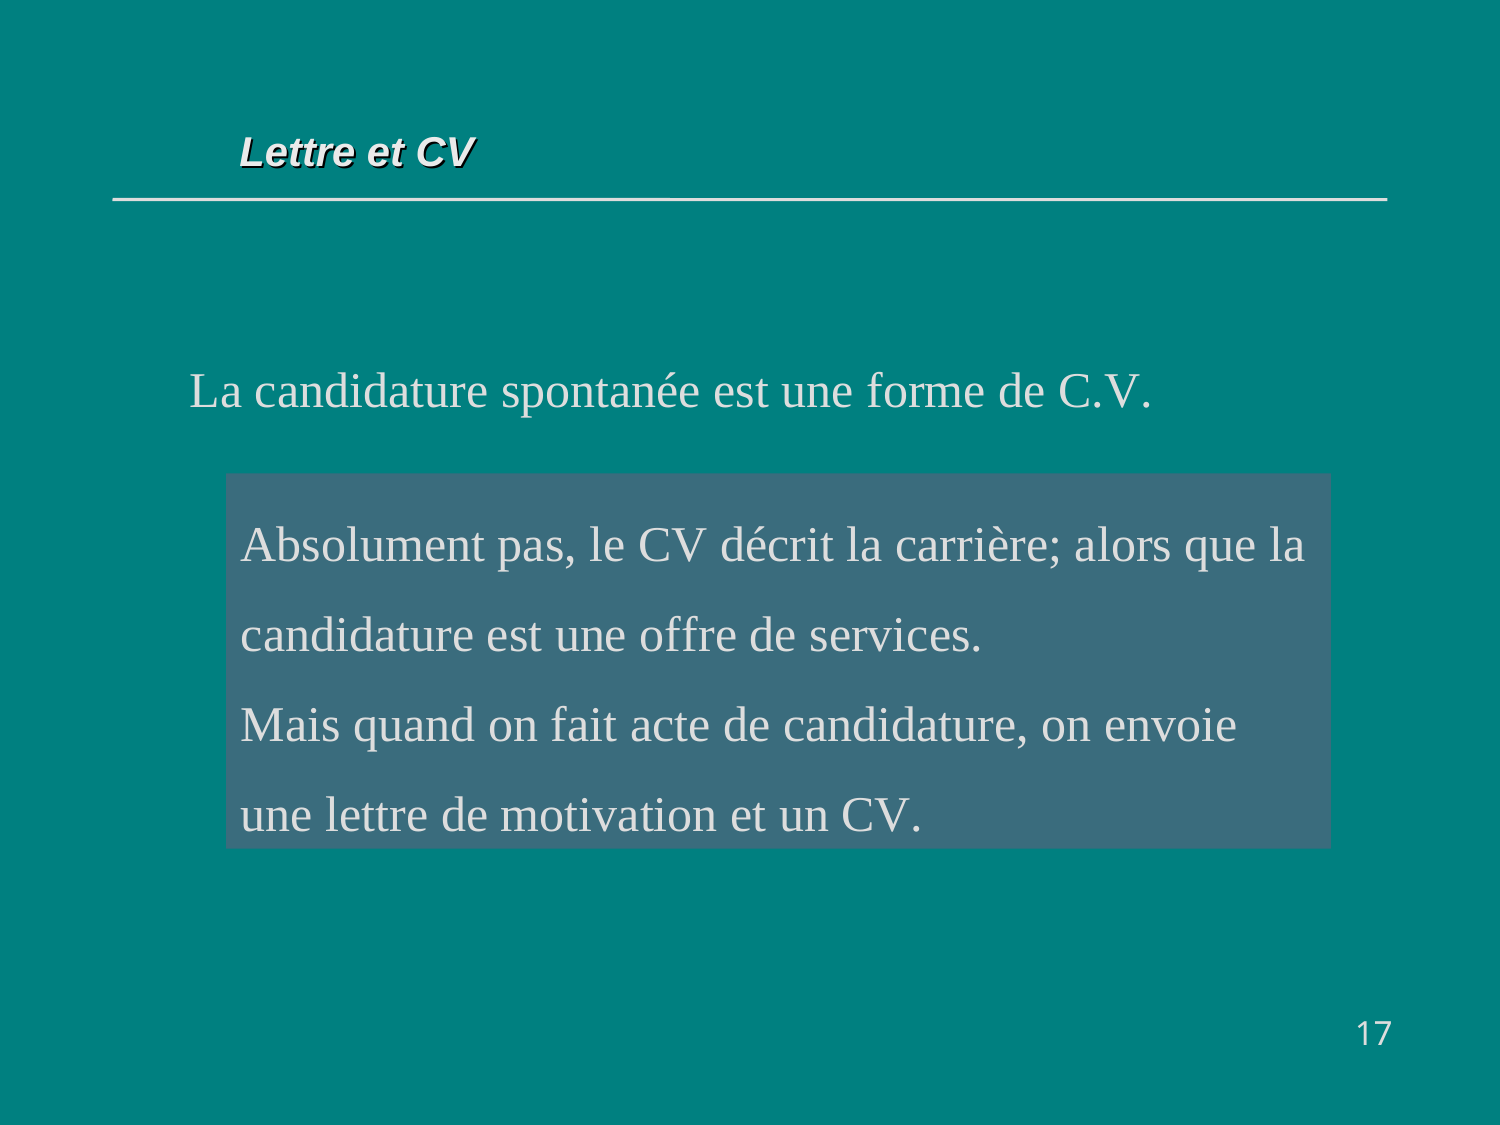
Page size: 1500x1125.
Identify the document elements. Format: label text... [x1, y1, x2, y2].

text_box Lettre et CV [224, 116, 489, 183]
text_box Absolument pas, le CV décrit la carrière; alors que la candidature est une offre de services. Mais quand on fait acte de candidature, on envoie une lettre de motivation et un CV. [226, 473, 1331, 849]
text_box La candidature spontanée est une forme de C.V. V/F [174, 349, 1376, 606]
